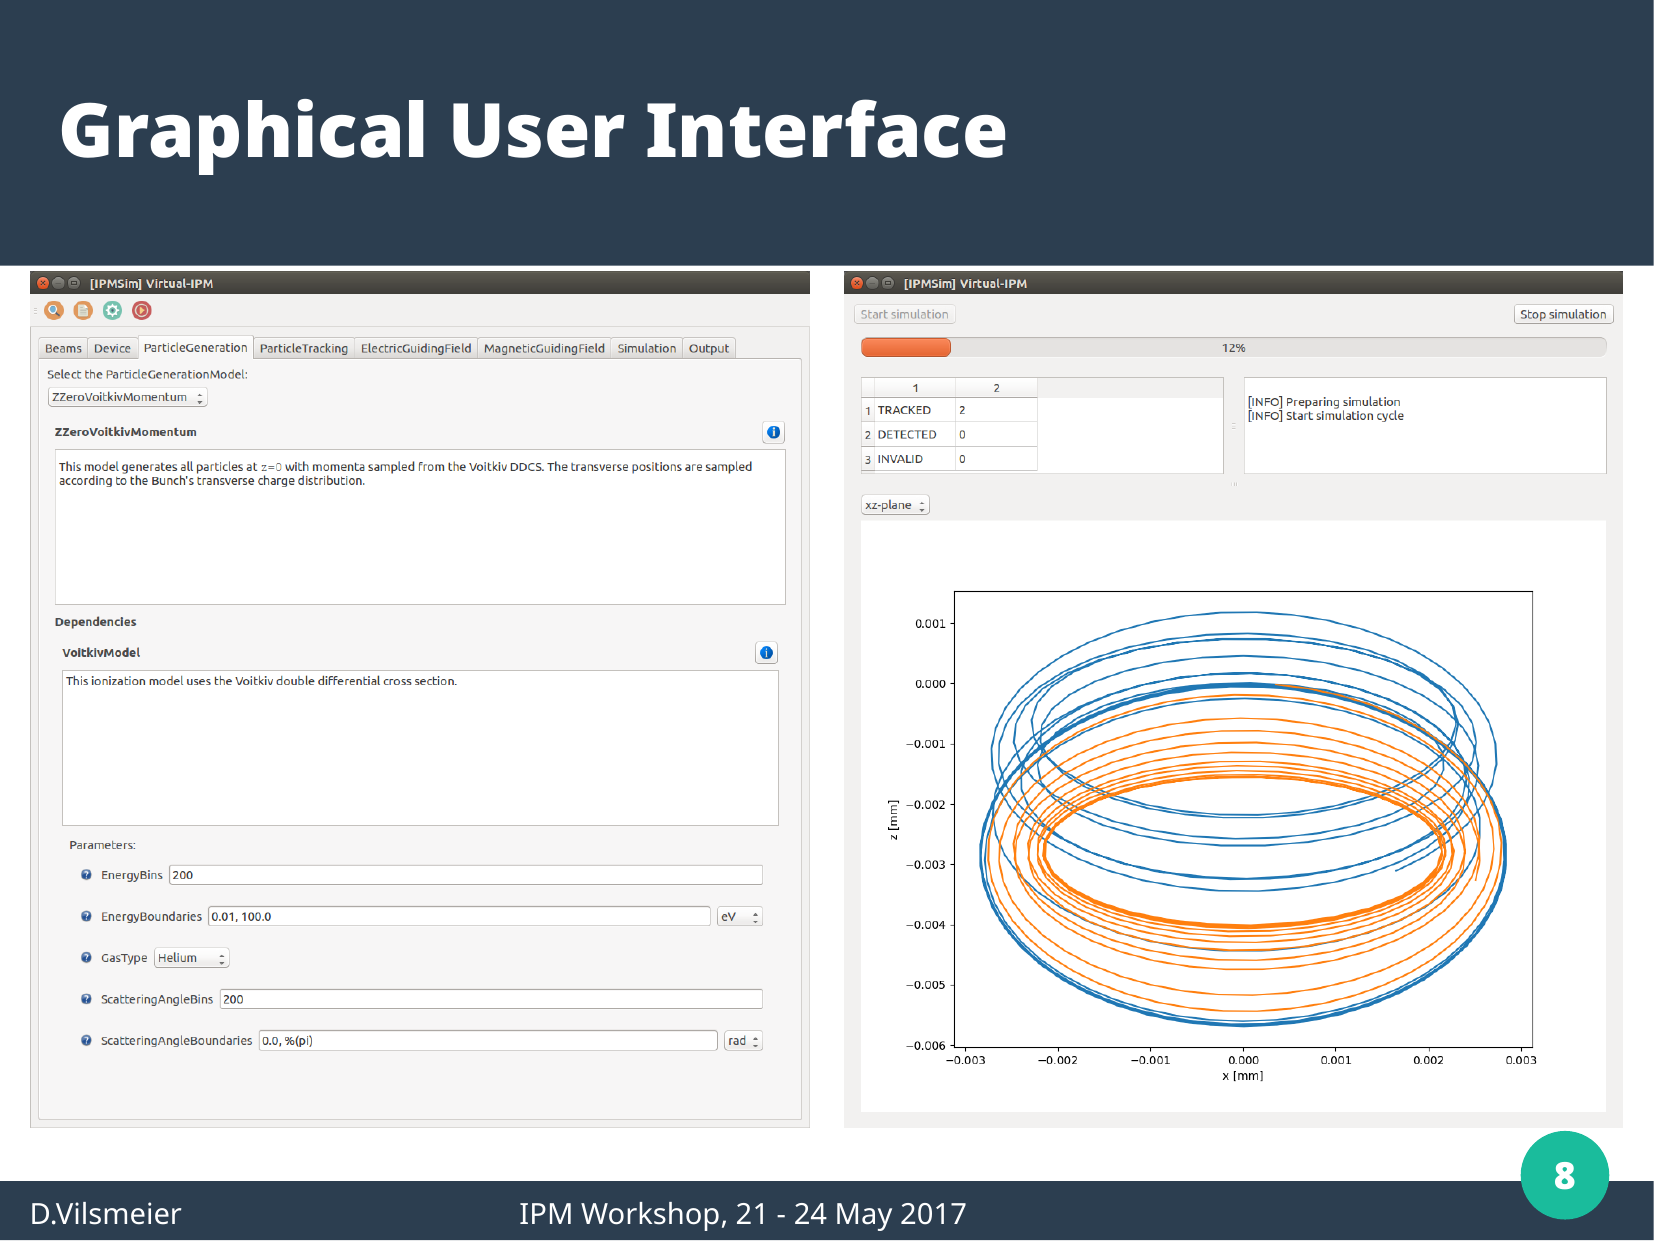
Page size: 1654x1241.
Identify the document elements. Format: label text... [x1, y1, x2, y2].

picture [30, 271, 810, 1129]
picture [844, 271, 1623, 1128]
title Graphical User Interface [59, 49, 1595, 207]
